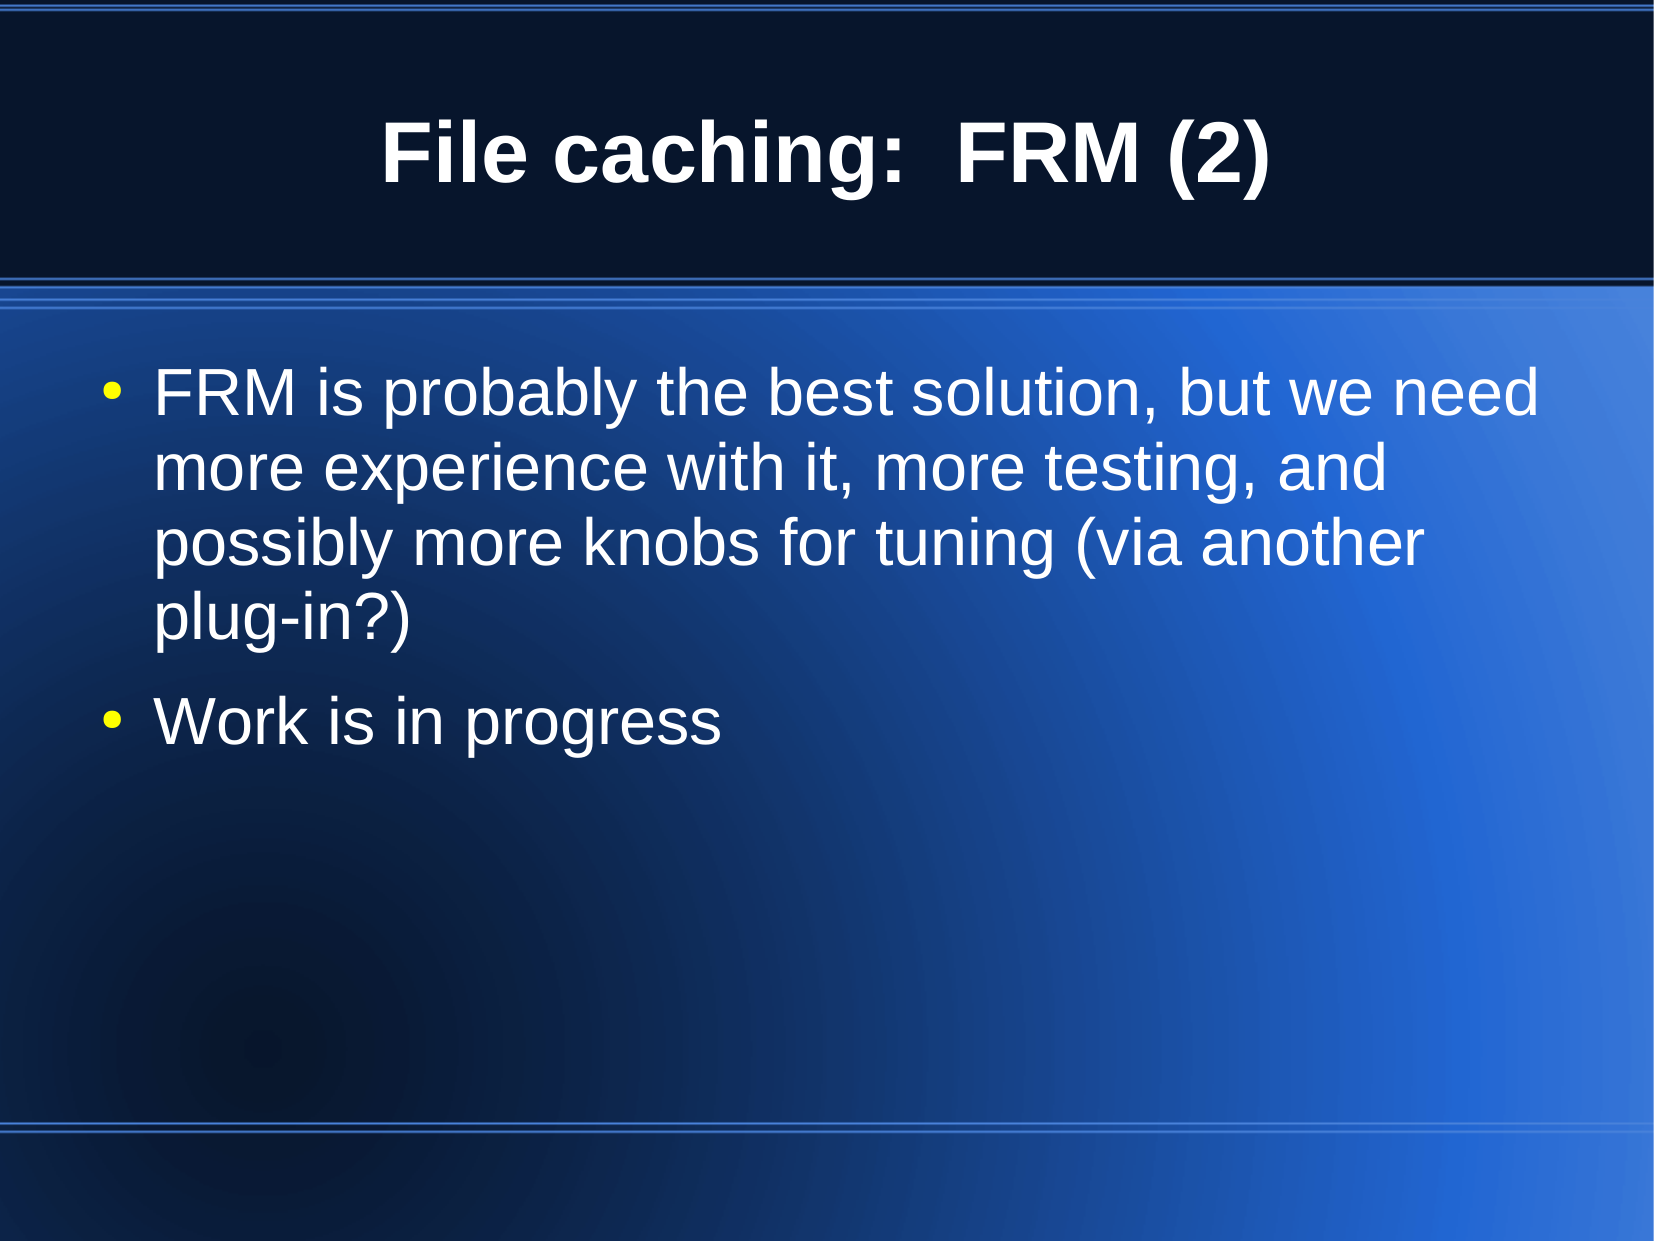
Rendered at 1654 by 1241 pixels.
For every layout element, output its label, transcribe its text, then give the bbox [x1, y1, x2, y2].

picture [0, 0, 1654, 1241]
title File caching: FRM (2) [82, 49, 1571, 257]
list FRM is probably the best solution, but we need more experience with it, more testing, and possibly more knobs for tuning (via another plug-in?) Work is in progress [82, 355, 1571, 1058]
